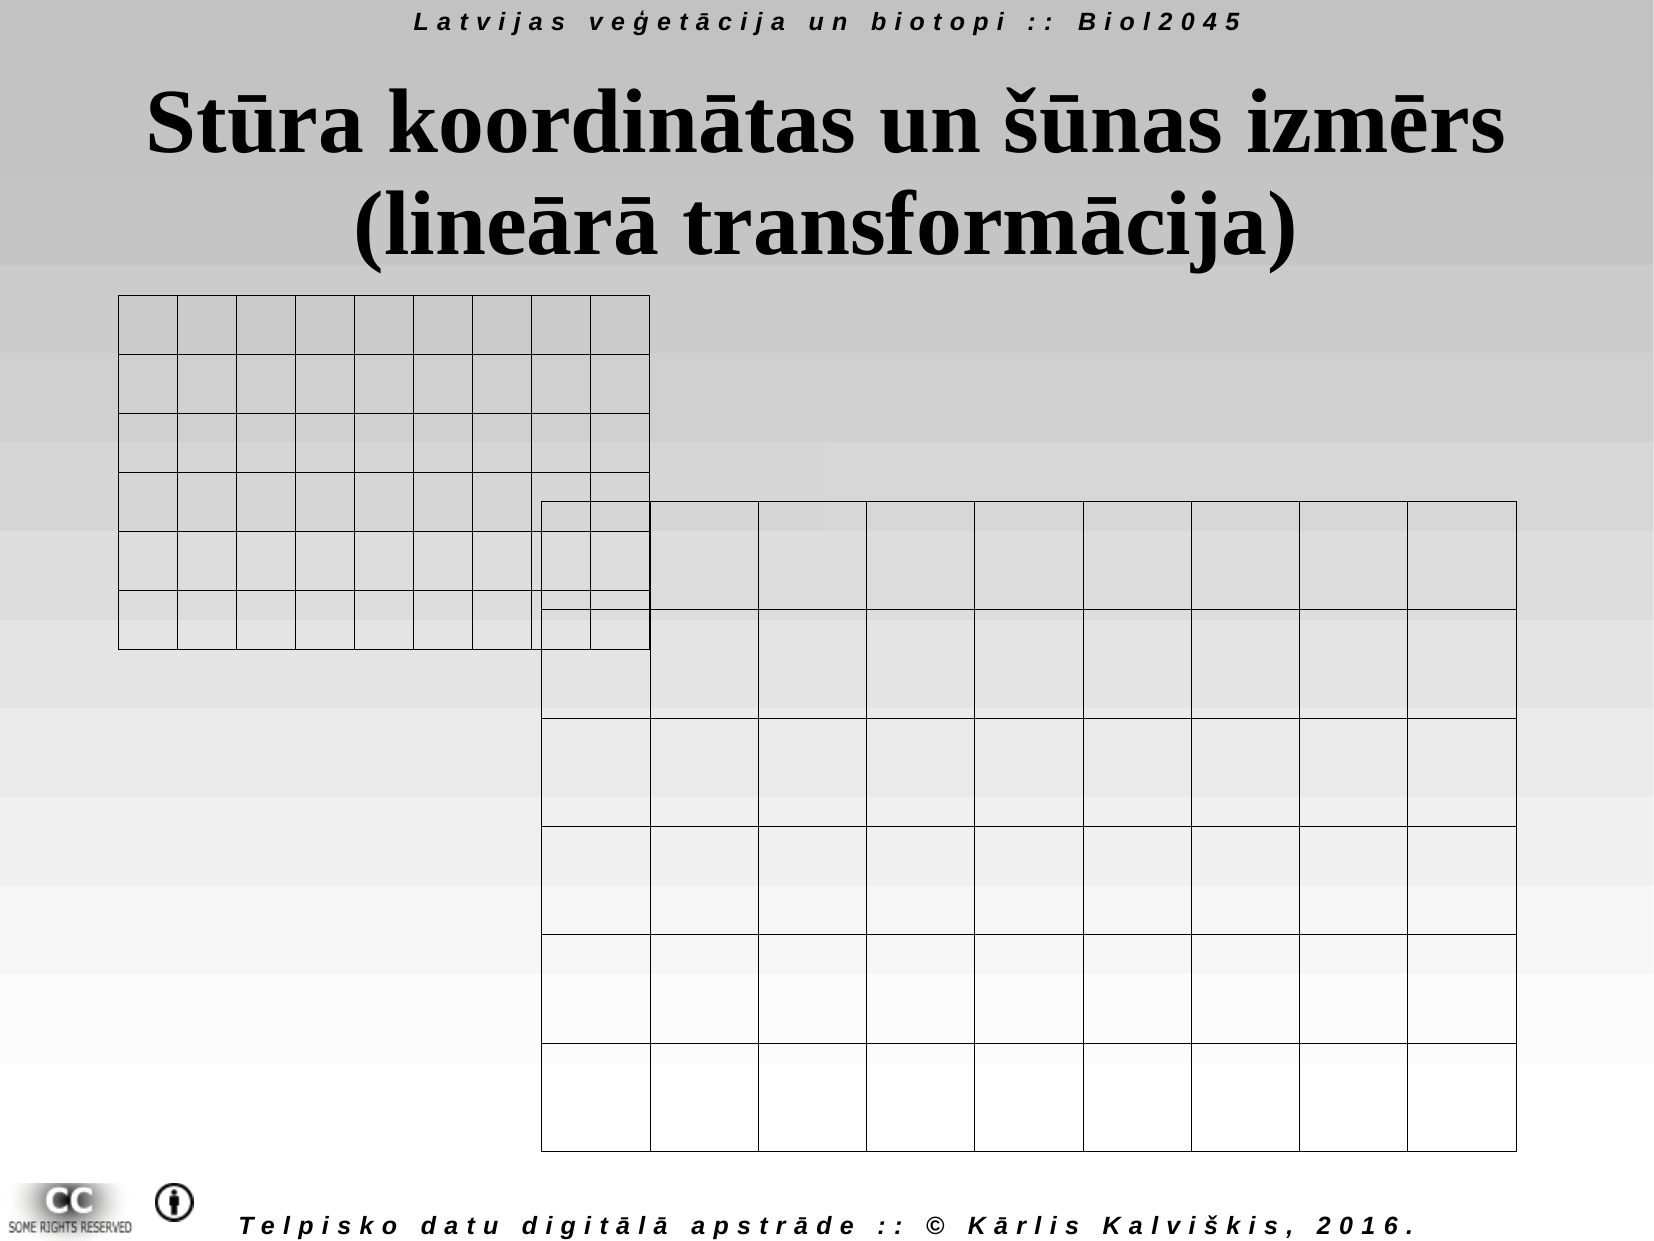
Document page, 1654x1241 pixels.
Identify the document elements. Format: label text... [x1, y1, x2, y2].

title Stūra koordinātas un šūnas izmērs (lineārā transformācija) [29, 56, 1625, 289]
picture [0, 0, 1654, 1241]
